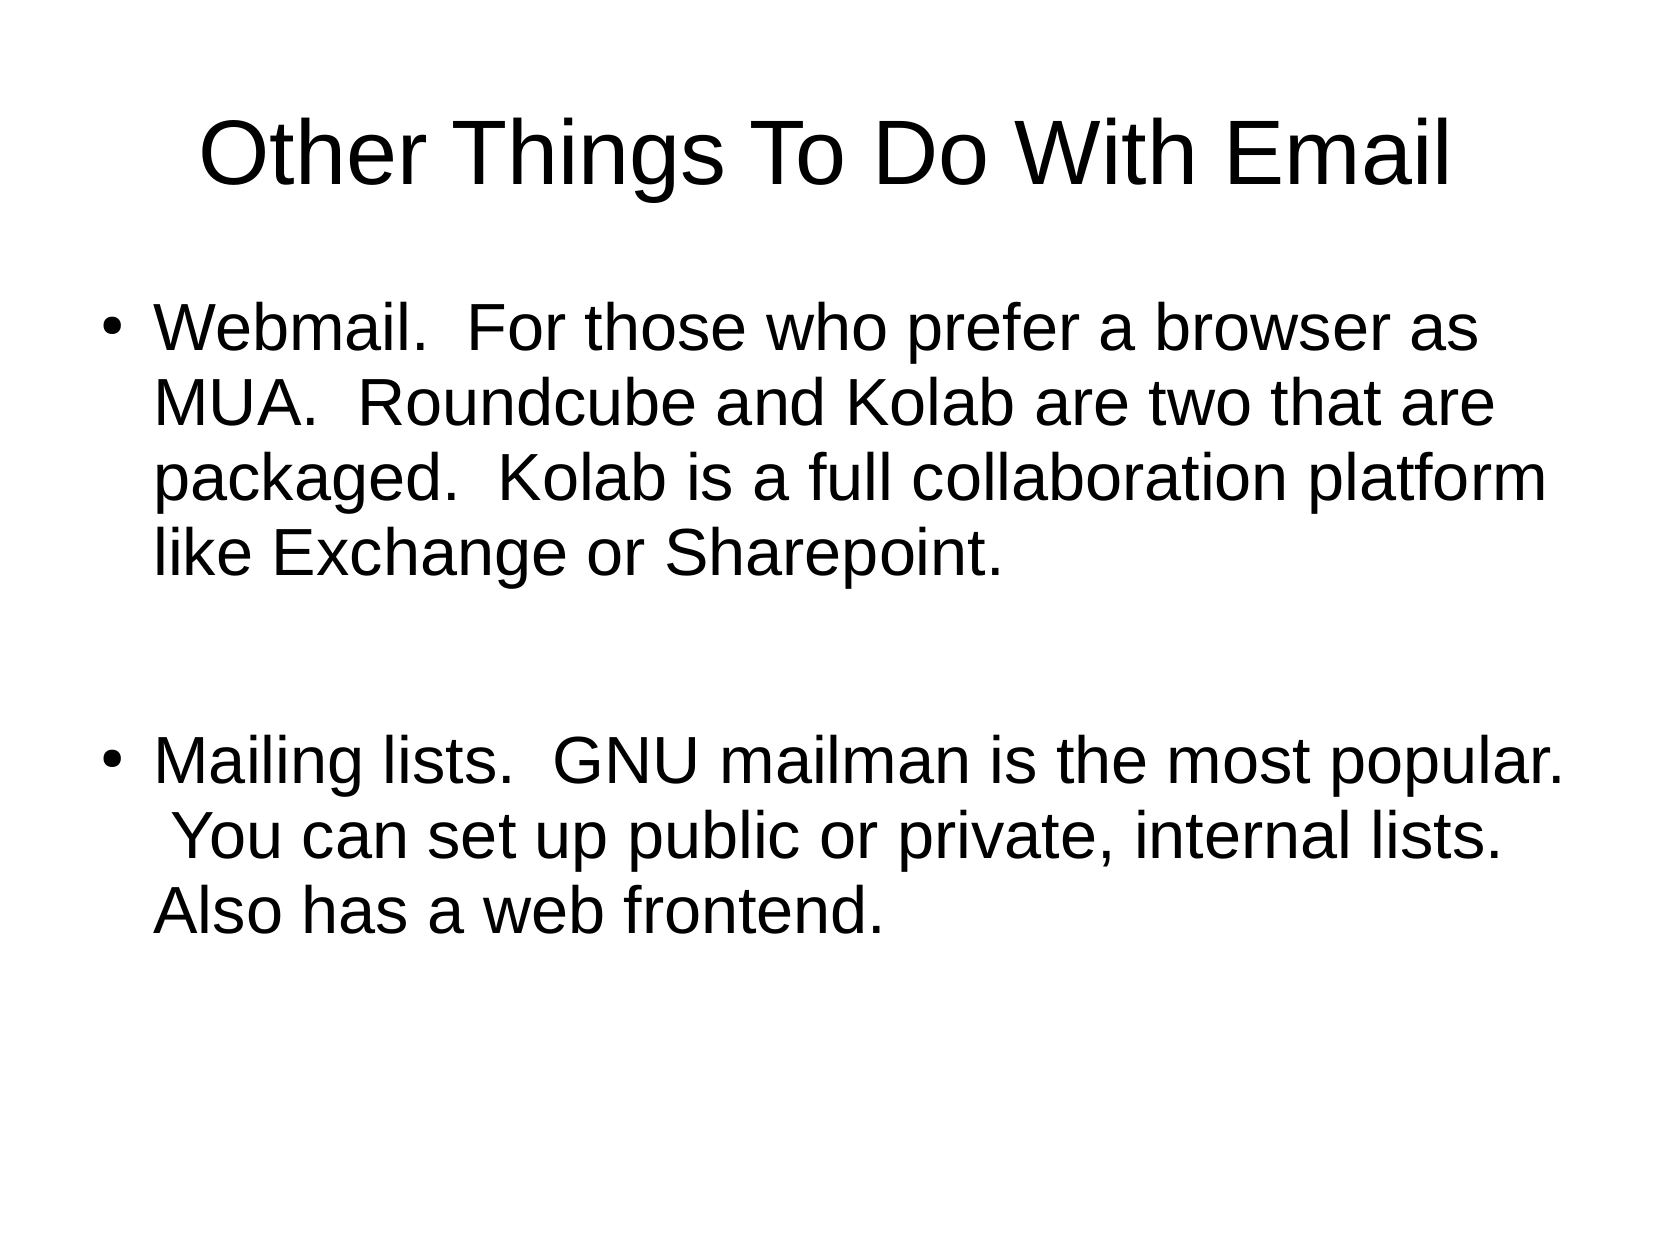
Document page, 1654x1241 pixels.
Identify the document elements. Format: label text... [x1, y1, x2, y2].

list Webmail. For those who prefer a browser as MUA. Roundcube and Kolab are two that are packaged. Kolab is a full collaboration platform like Exchange or Sharepoint. Mailing lists. GNU mailman is the most popular. You can set up public or private, internal lists. Also has a web frontend. [82, 290, 1571, 1010]
title Other Things To Do With Email [82, 49, 1571, 257]
